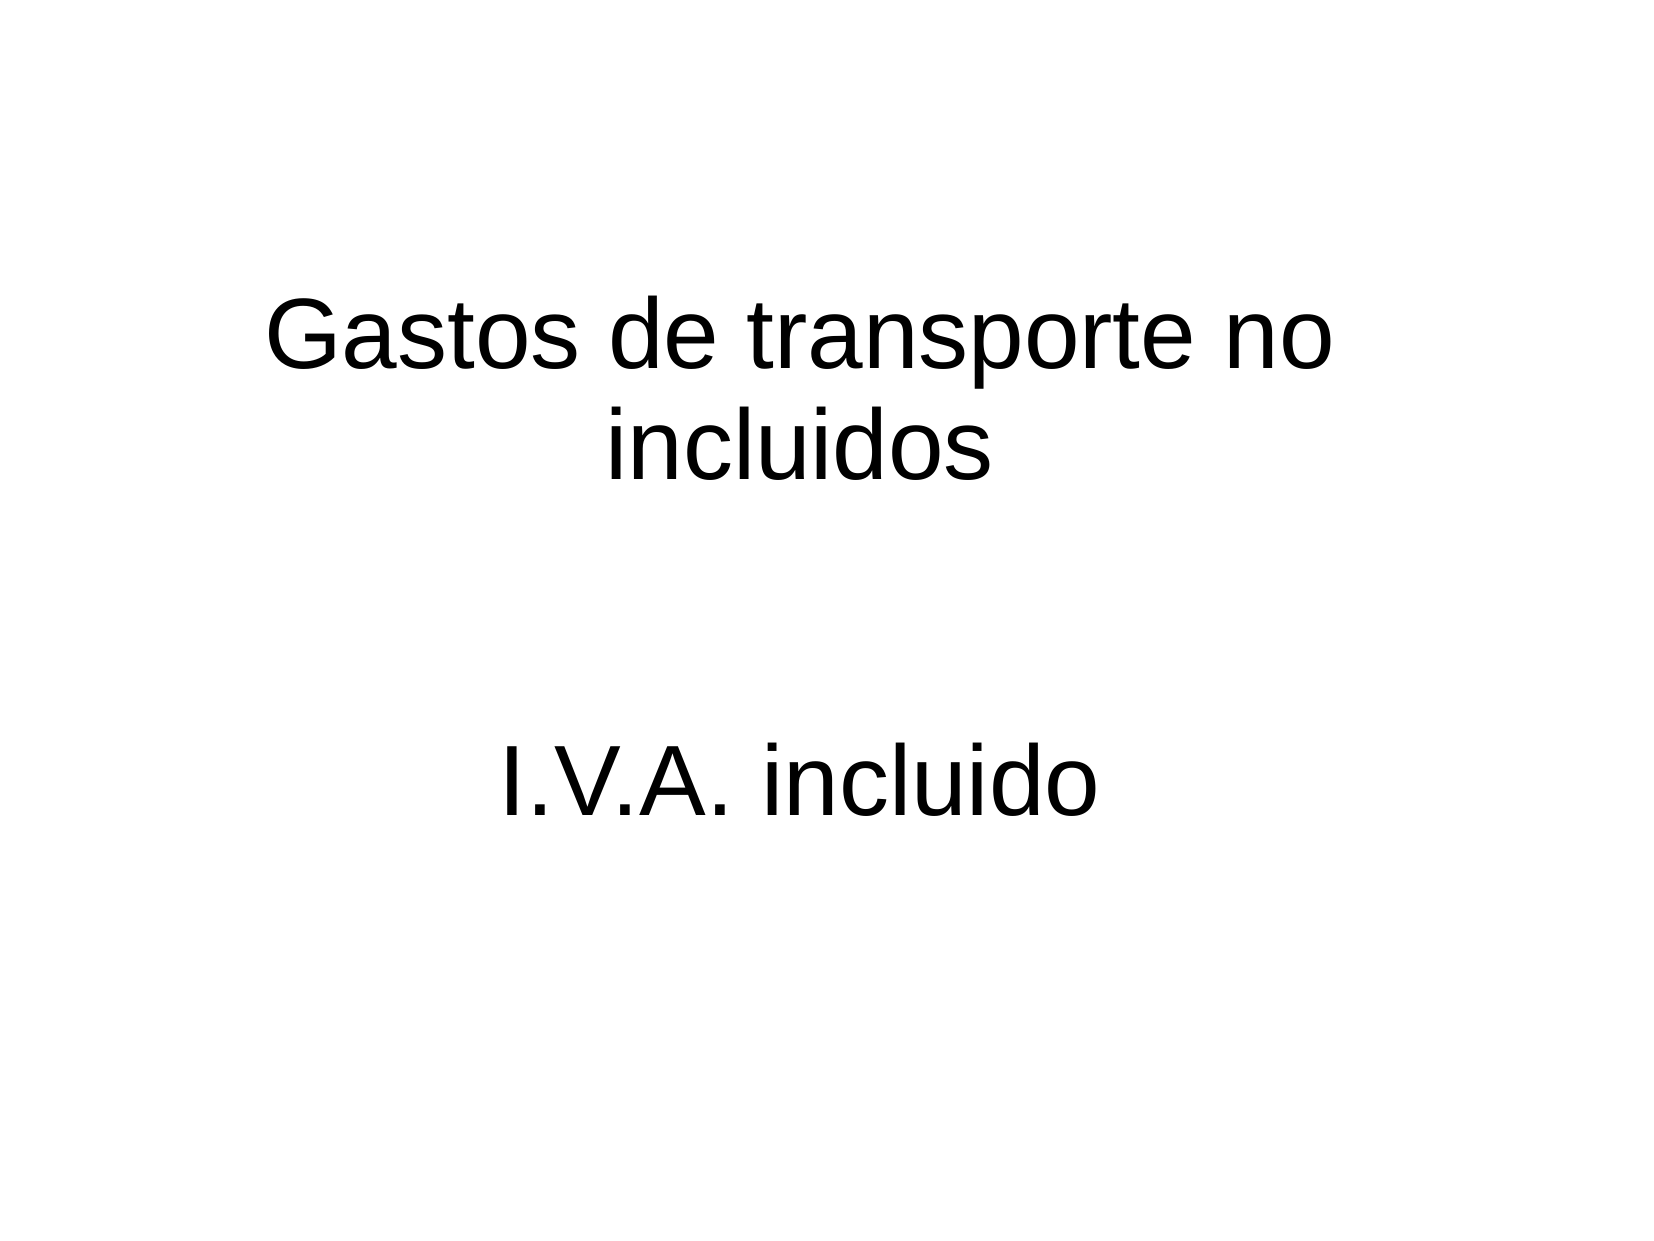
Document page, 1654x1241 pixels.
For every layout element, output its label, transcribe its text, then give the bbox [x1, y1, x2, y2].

title Gastos de transporte no incluidos I.V.A. incluido [93, 277, 1506, 837]
